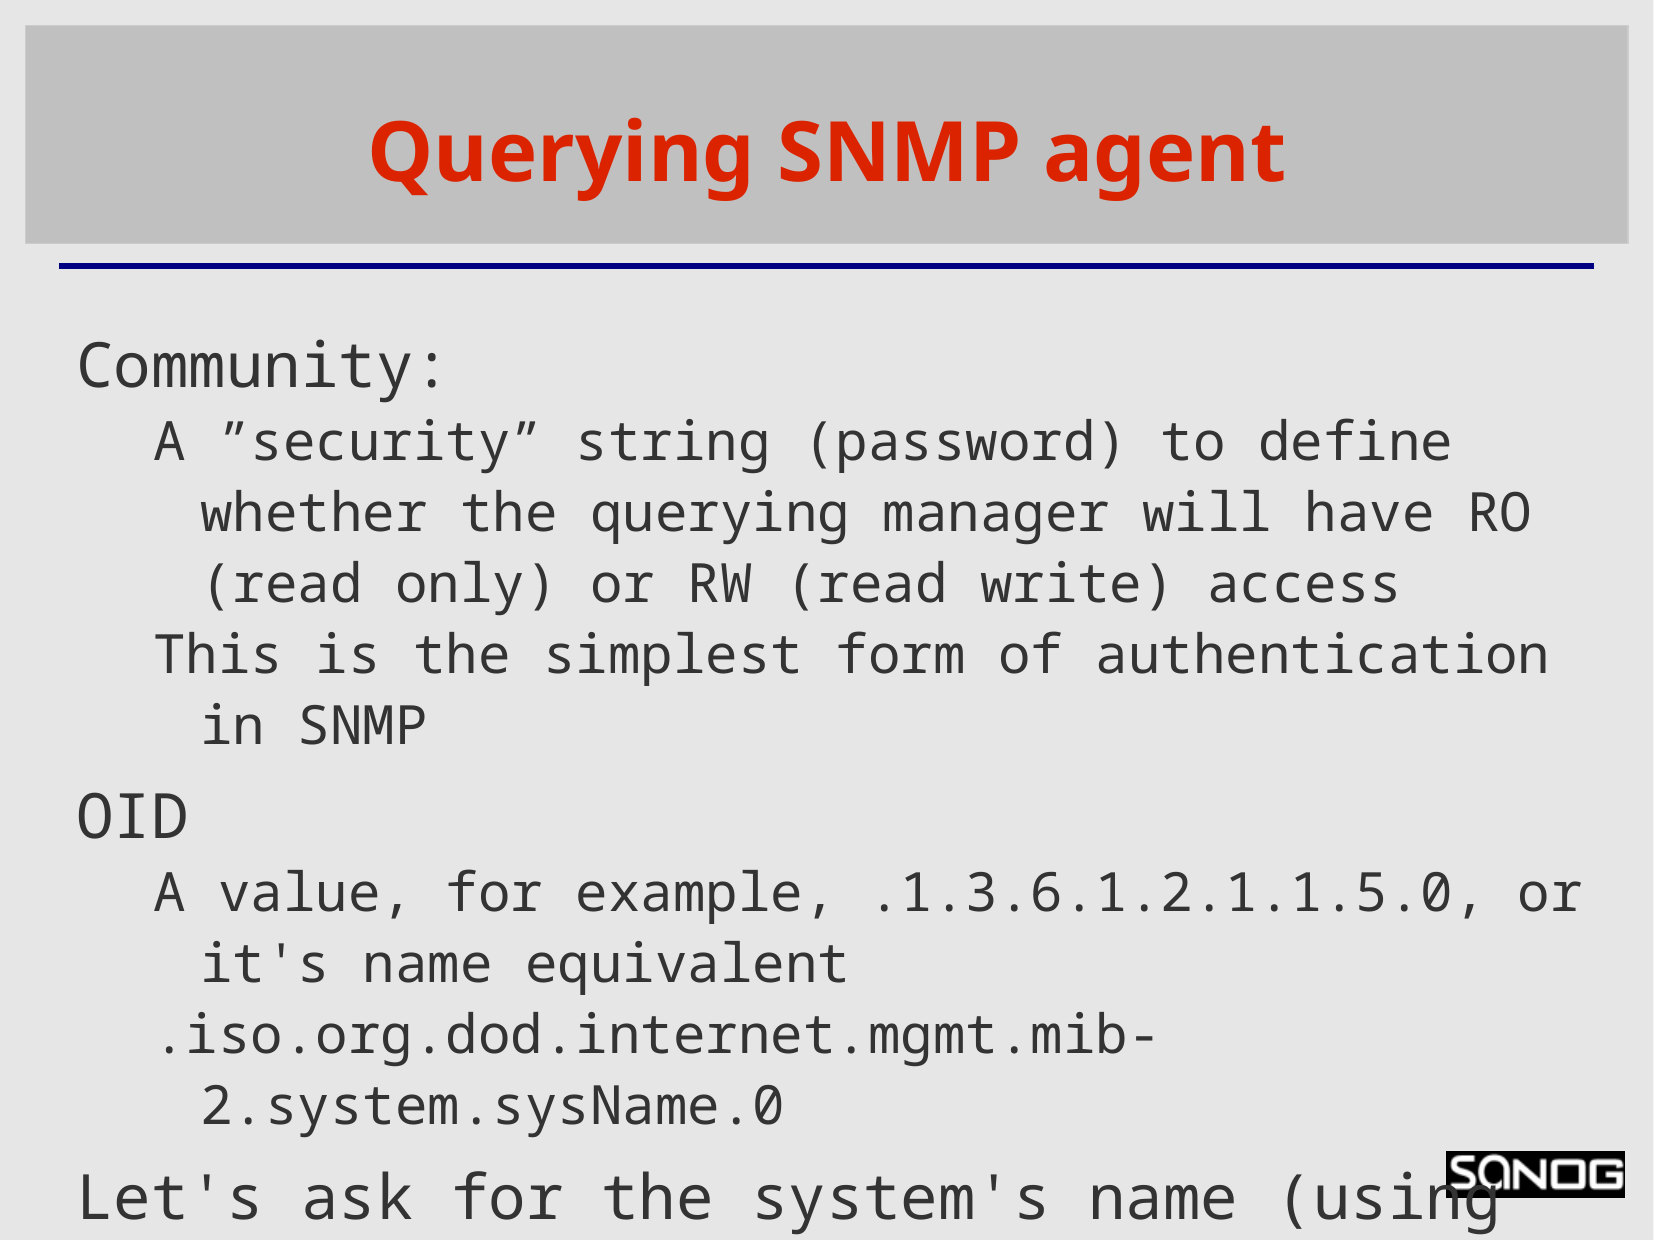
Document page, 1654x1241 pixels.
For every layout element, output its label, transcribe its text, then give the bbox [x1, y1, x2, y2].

title Querying SNMP agent [121, 53, 1534, 246]
picture [1594, 1151, 1625, 1198]
list Community: A ”security” string (password) to define whether the querying manager will have RO (read only) or RW (read write) access This is the simplest form of authentication in SNMP OID A value, for example, .1.3.6.1.2.1.1.5.0, or it's name equivalent .iso.org.dod.internet.mgmt.mib-2.system.sysName.0 Let's ask for the system's name (using the OID above) Why the .0 ? What do you notice ? [59, 322, 1594, 1240]
